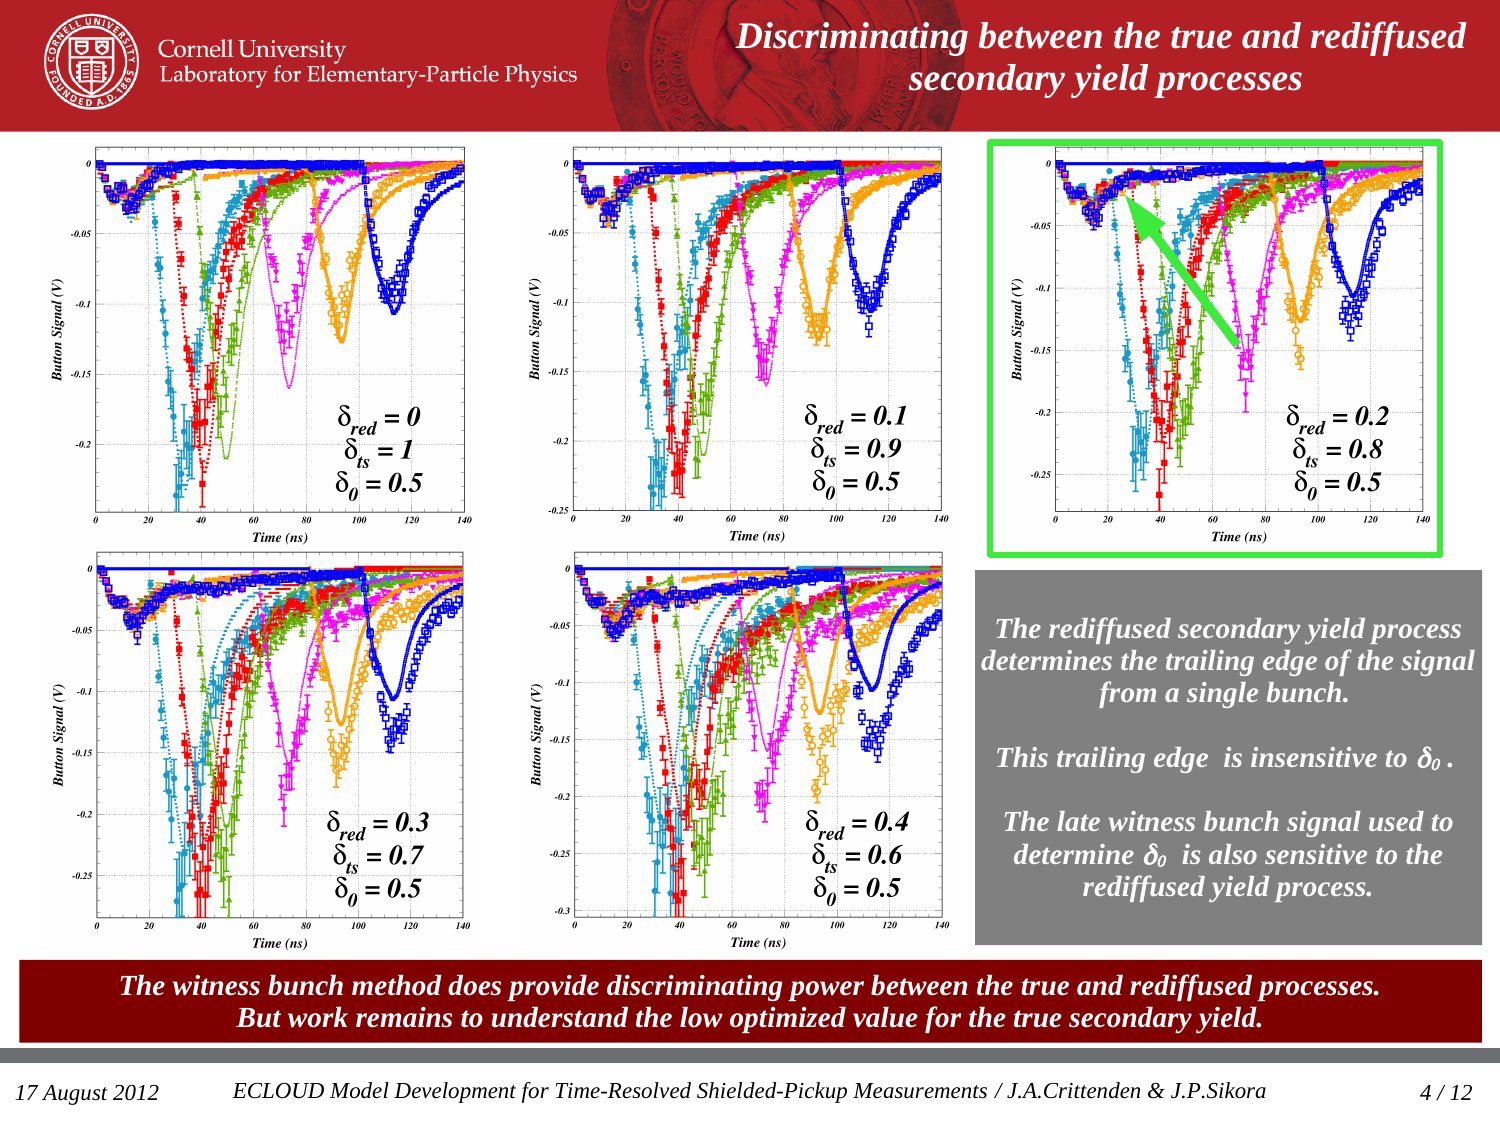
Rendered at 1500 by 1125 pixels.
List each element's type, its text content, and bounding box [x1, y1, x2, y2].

picture [1005, 146, 1434, 548]
picture [0, 0, 712, 132]
picture [45, 142, 474, 953]
text_box Discriminating between the true and rediffused secondary yield processes [712, 0, 1500, 136]
picture [525, 142, 954, 953]
text_box The witness bunch method does provide discriminating power between the true and rediffused processes. But work remains to understand the low optimized value for the true secondary yield. [19, 959, 1482, 1043]
text_box The rediffused secondary yield process determines the trailing edge of the signal from a single bunch. This trailing edge is insensitive to d0 . The late witness bunch signal used to determine d0 is also sensitive to the rediffused yield process. [975, 570, 1483, 946]
